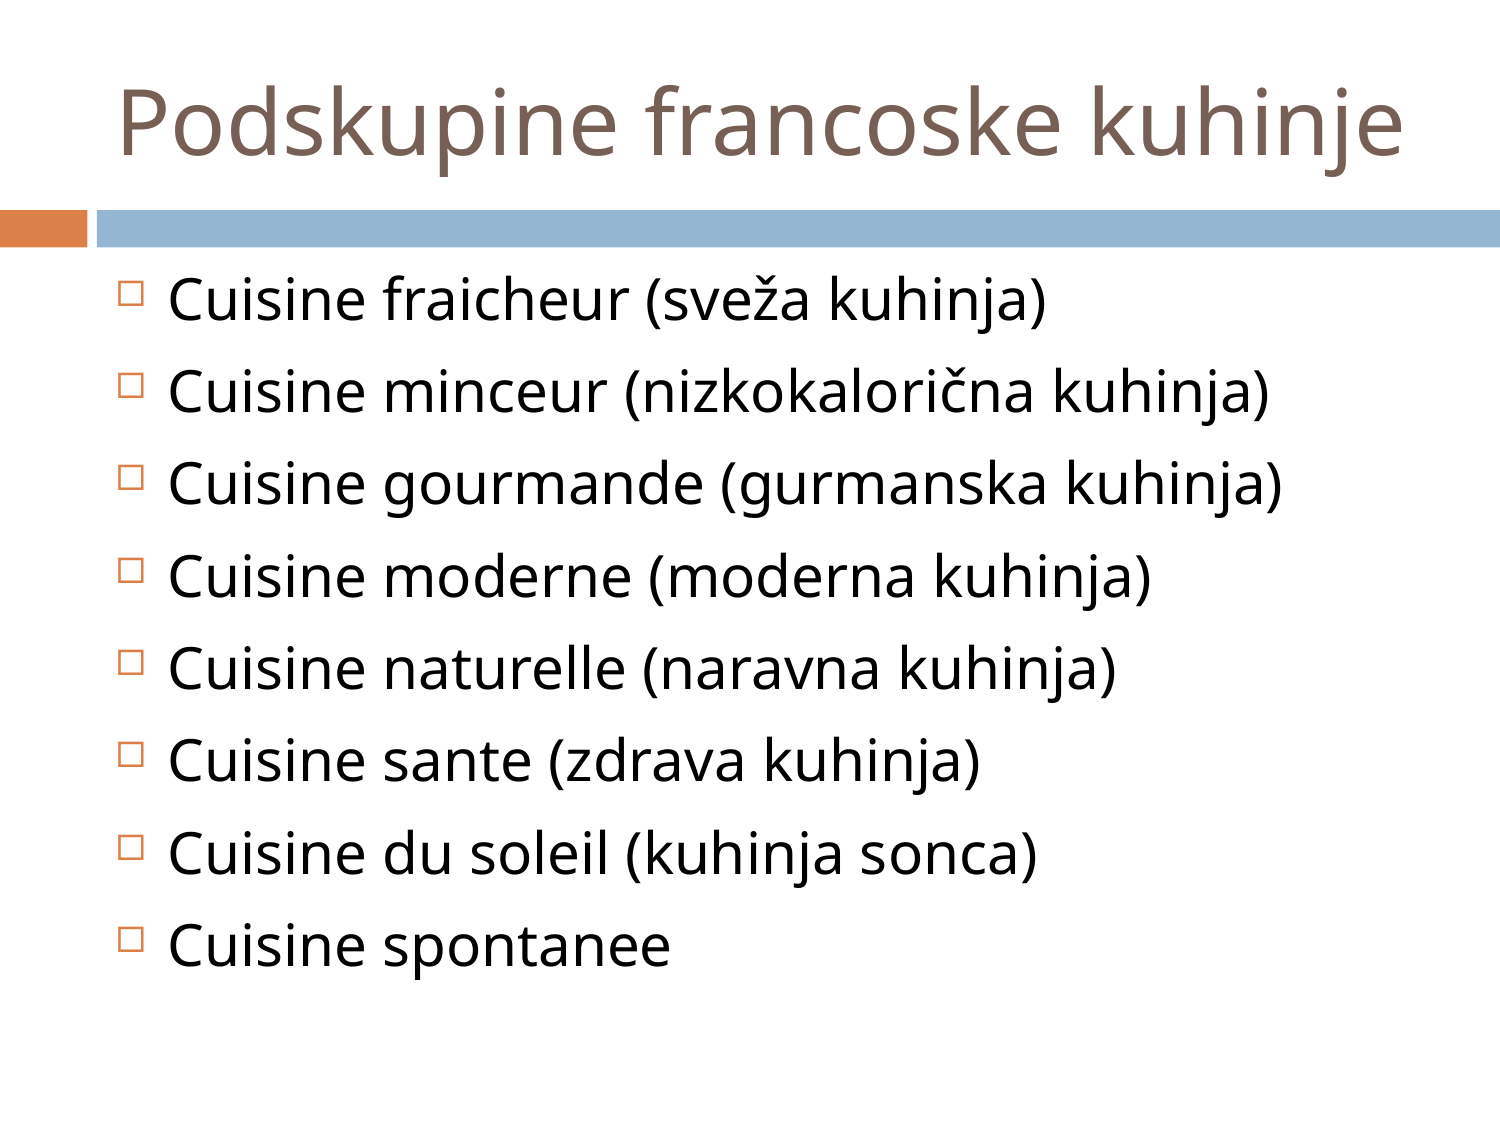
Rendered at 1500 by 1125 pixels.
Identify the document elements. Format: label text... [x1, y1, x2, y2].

list Cuisine fraicheur (sveža kuhinja) Cuisine minceur (nizkokalorična kuhinja) Cuisine gourmande (gurmanska kuhinja) Cuisine moderne (moderna kuhinja) Cuisine naturelle (naravna kuhinja) Cuisine sante (zdrava kuhinja) Cuisine du soleil (kuhinja sonca) Cuisine spontanee [100, 262, 1438, 1000]
title Podskupine francoske kuhinje [100, 37, 1438, 200]
